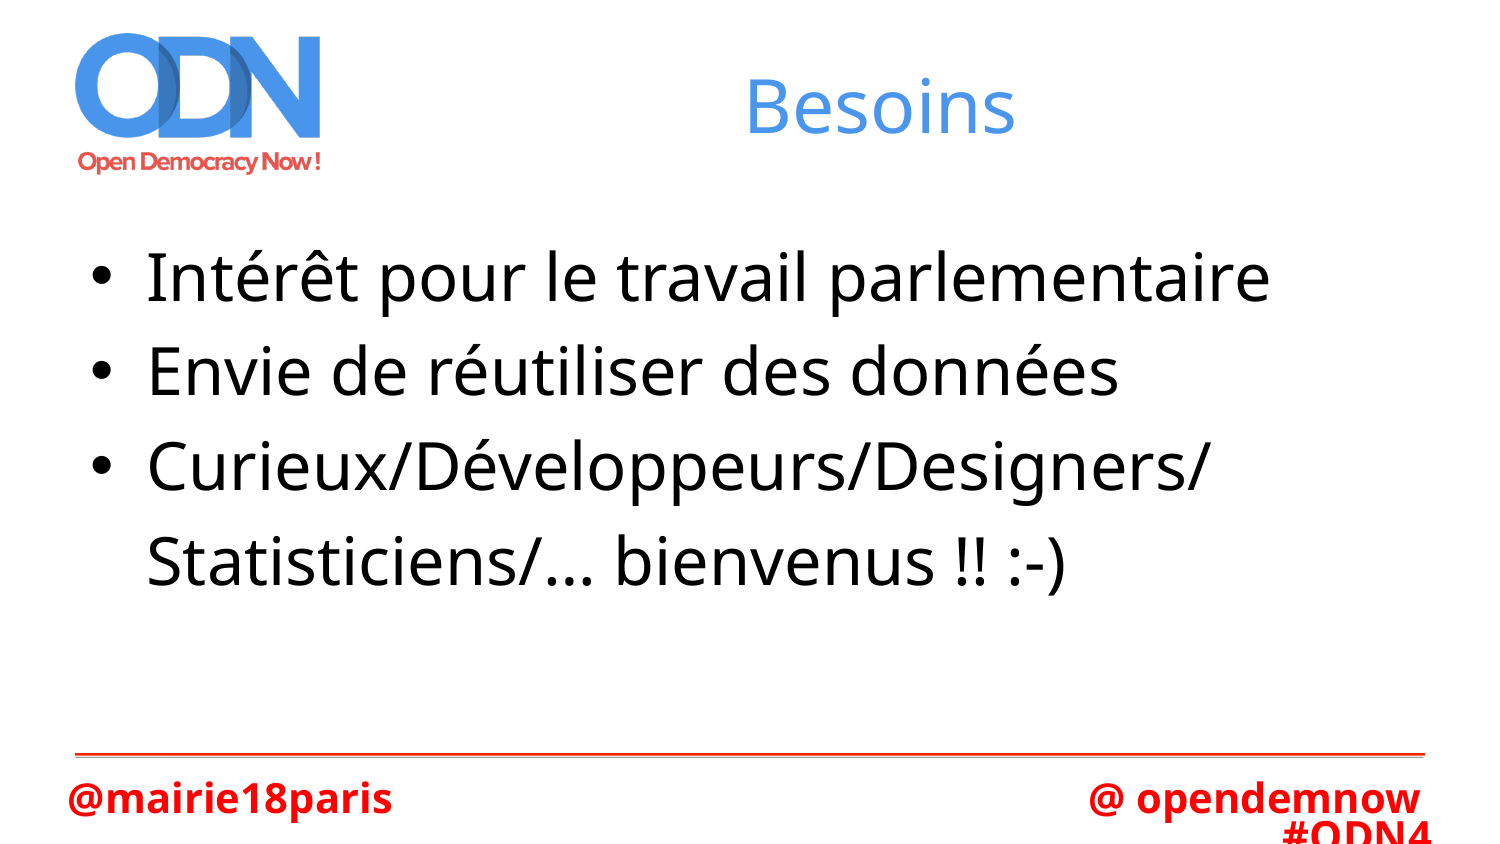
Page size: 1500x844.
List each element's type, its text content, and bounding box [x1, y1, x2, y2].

title Besoins [336, 33, 1425, 175]
picture [75, 33, 320, 175]
list Intérêt pour le travail parlementaire Envie de réutiliser des données Curieux/Développeurs/Designers/ Statisticiens/… bienvenus !! :-) [75, 226, 1425, 706]
